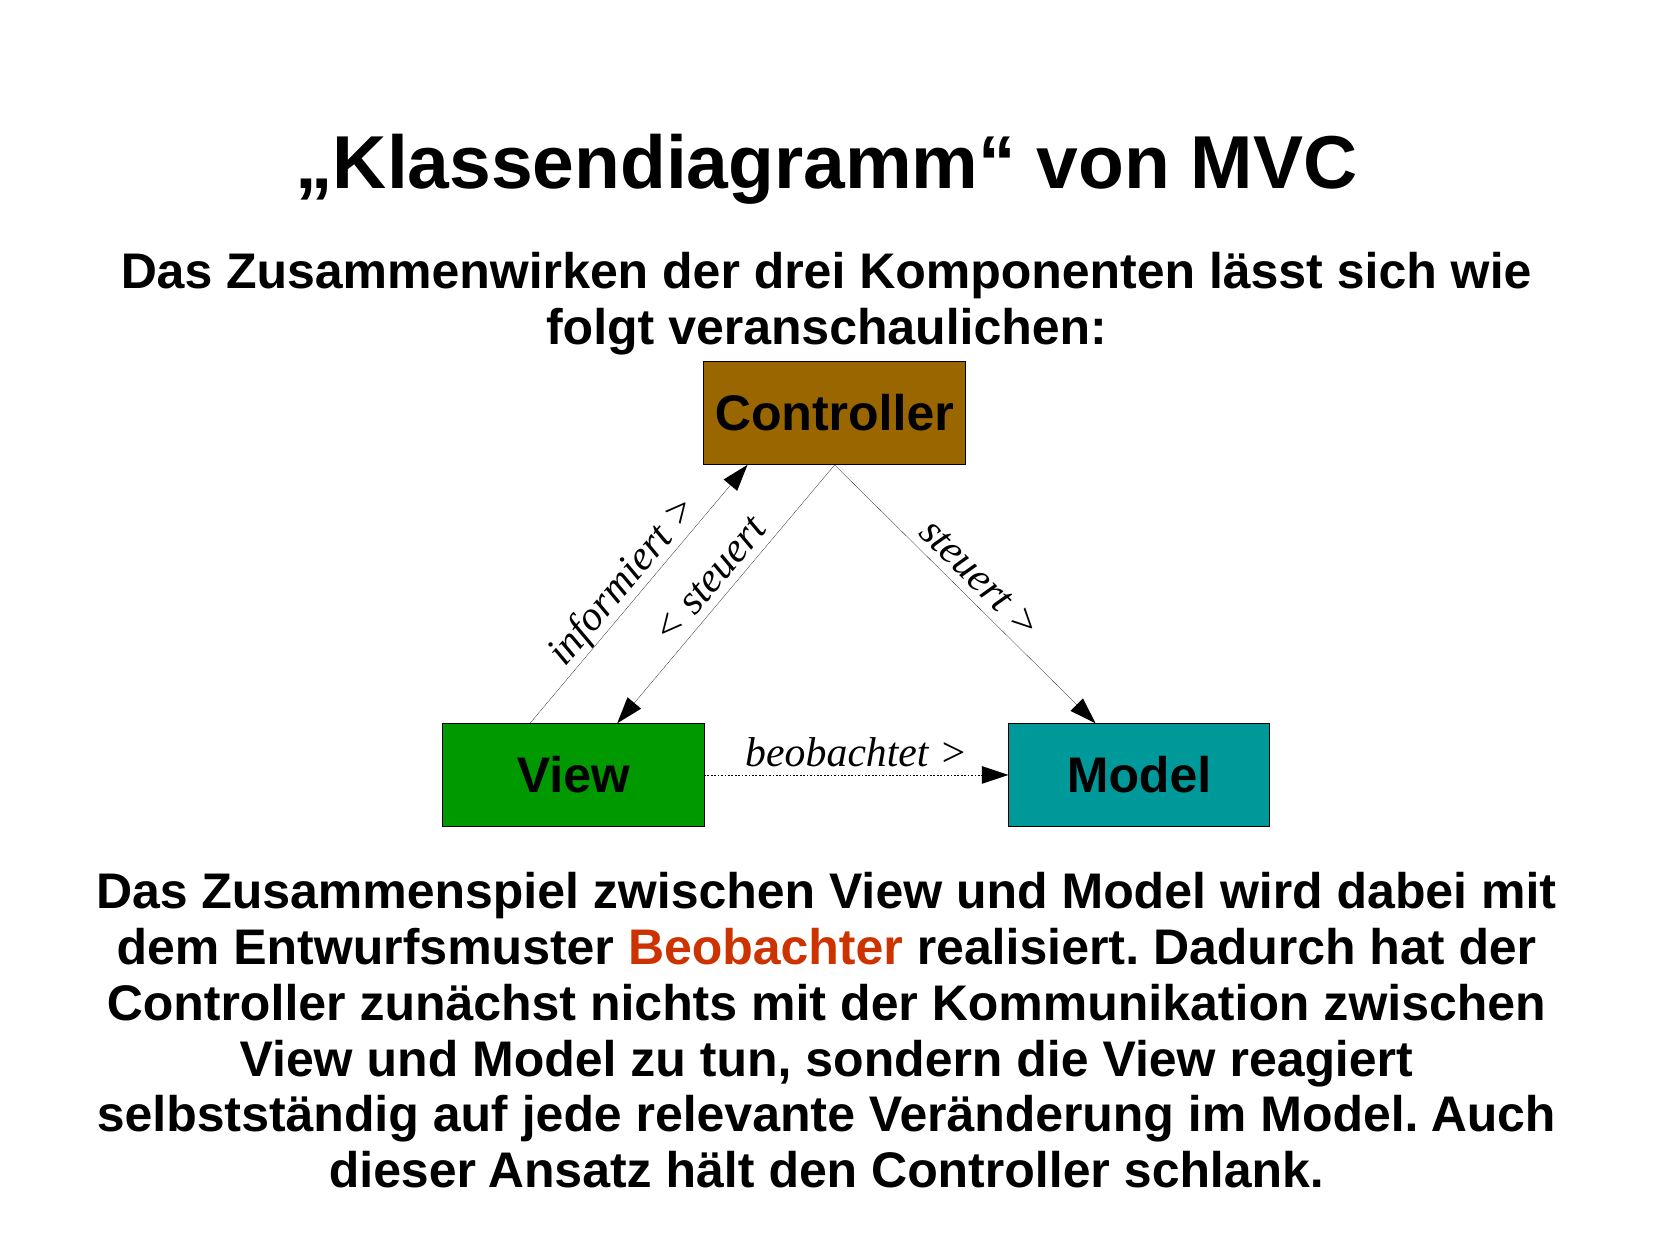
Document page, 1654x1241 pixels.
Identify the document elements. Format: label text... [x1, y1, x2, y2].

text_box Controller [703, 361, 966, 465]
text_box Das Zusammenspiel zwischen View und Model wird dabei mit dem Entwurfsmuster Beobachter realisiert. Dadurch hat der Controller zunächst nichts mit der Kommunikation zwischen View und Model zu tun, sondern die View reagiert selbstständig auf jede relevante Veränderung im Model. Auch dieser Ansatz hält den Controller schlank. [59, 856, 1595, 1206]
text_box Model [1008, 723, 1270, 827]
text_box View [442, 723, 705, 827]
title „Klassendiagramm“ von MVC [88, 118, 1565, 207]
text_box Das Zusammenwirken der drei Komponenten lässt sich wie folgt veranschaulichen: [59, 236, 1595, 363]
